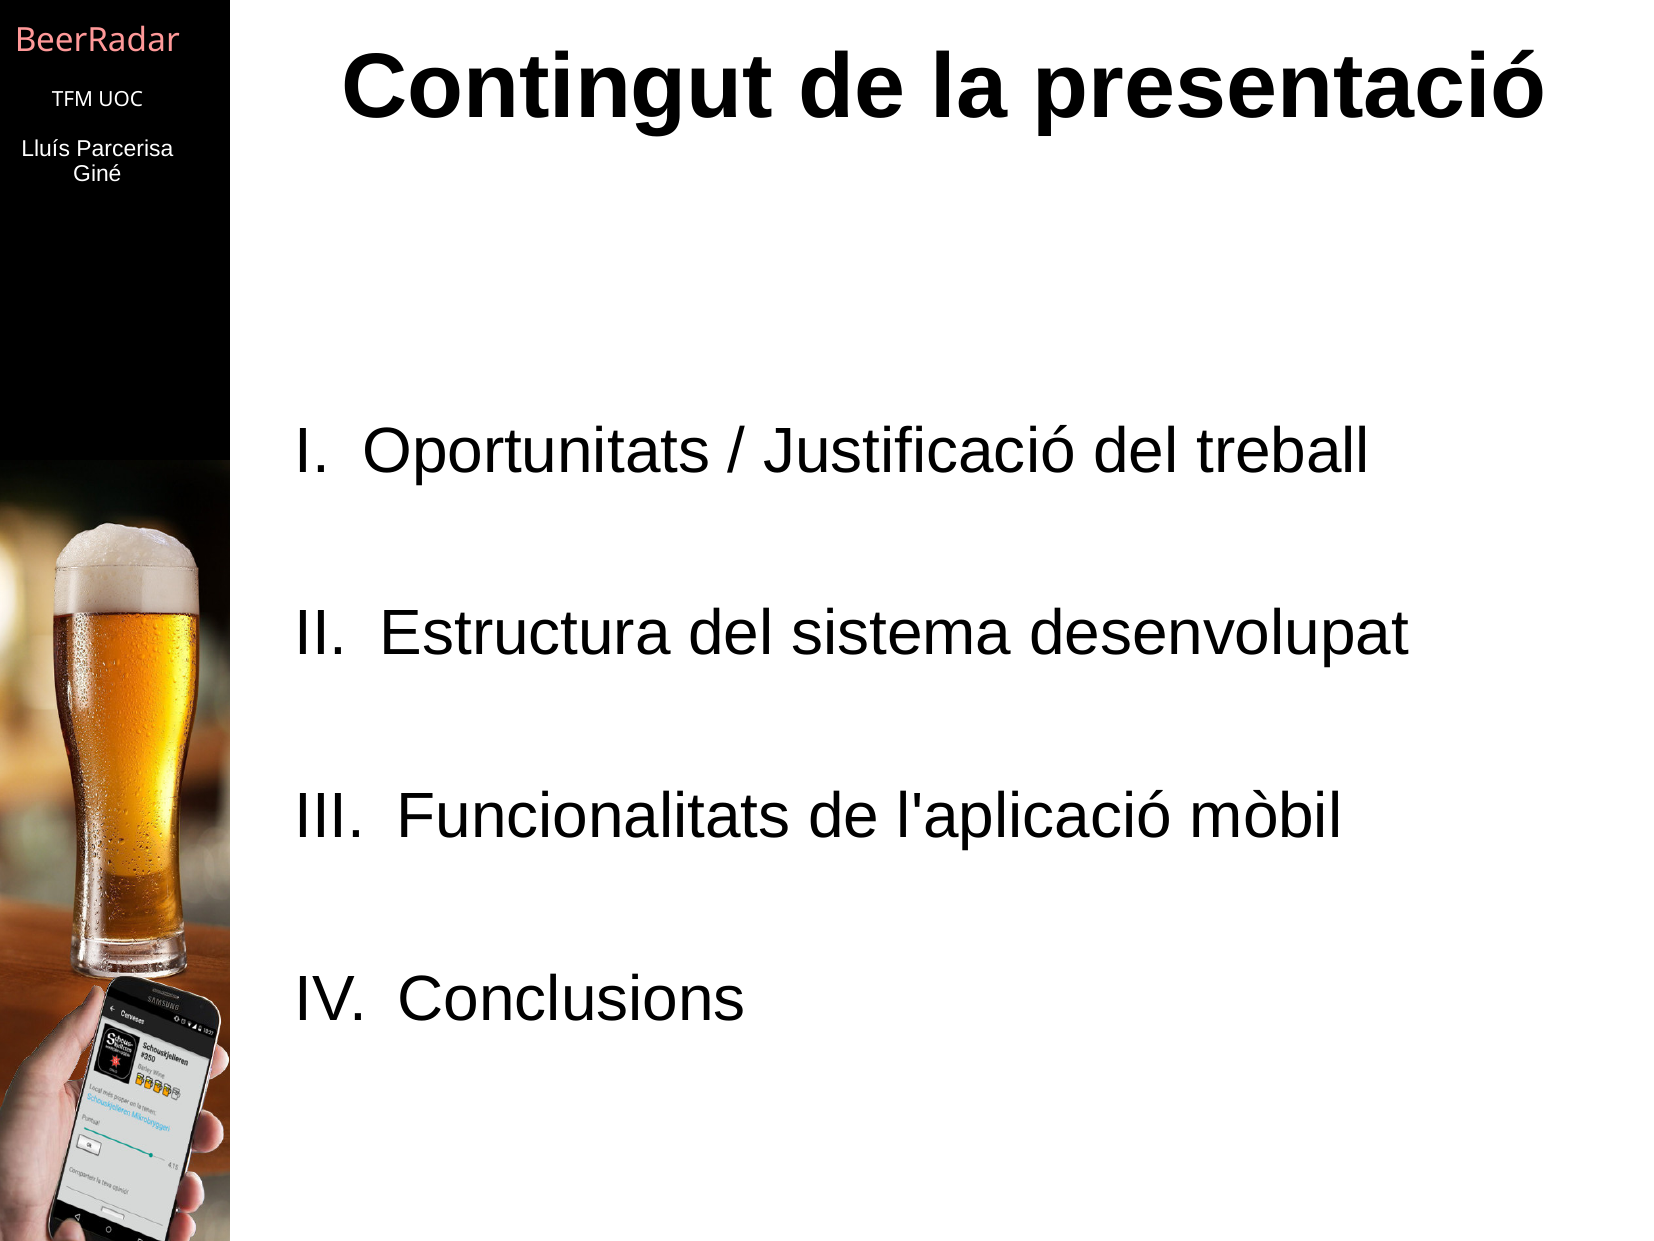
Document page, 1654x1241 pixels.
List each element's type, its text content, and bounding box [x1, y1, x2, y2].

title Contingut de la presentació [277, 17, 1613, 154]
picture [0, 460, 230, 1241]
list Oportunitats / Justificació del treball Estructura del sistema desenvolupat Funcionalitats de l'aplicació mòbil Conclusions [277, 342, 1613, 1040]
